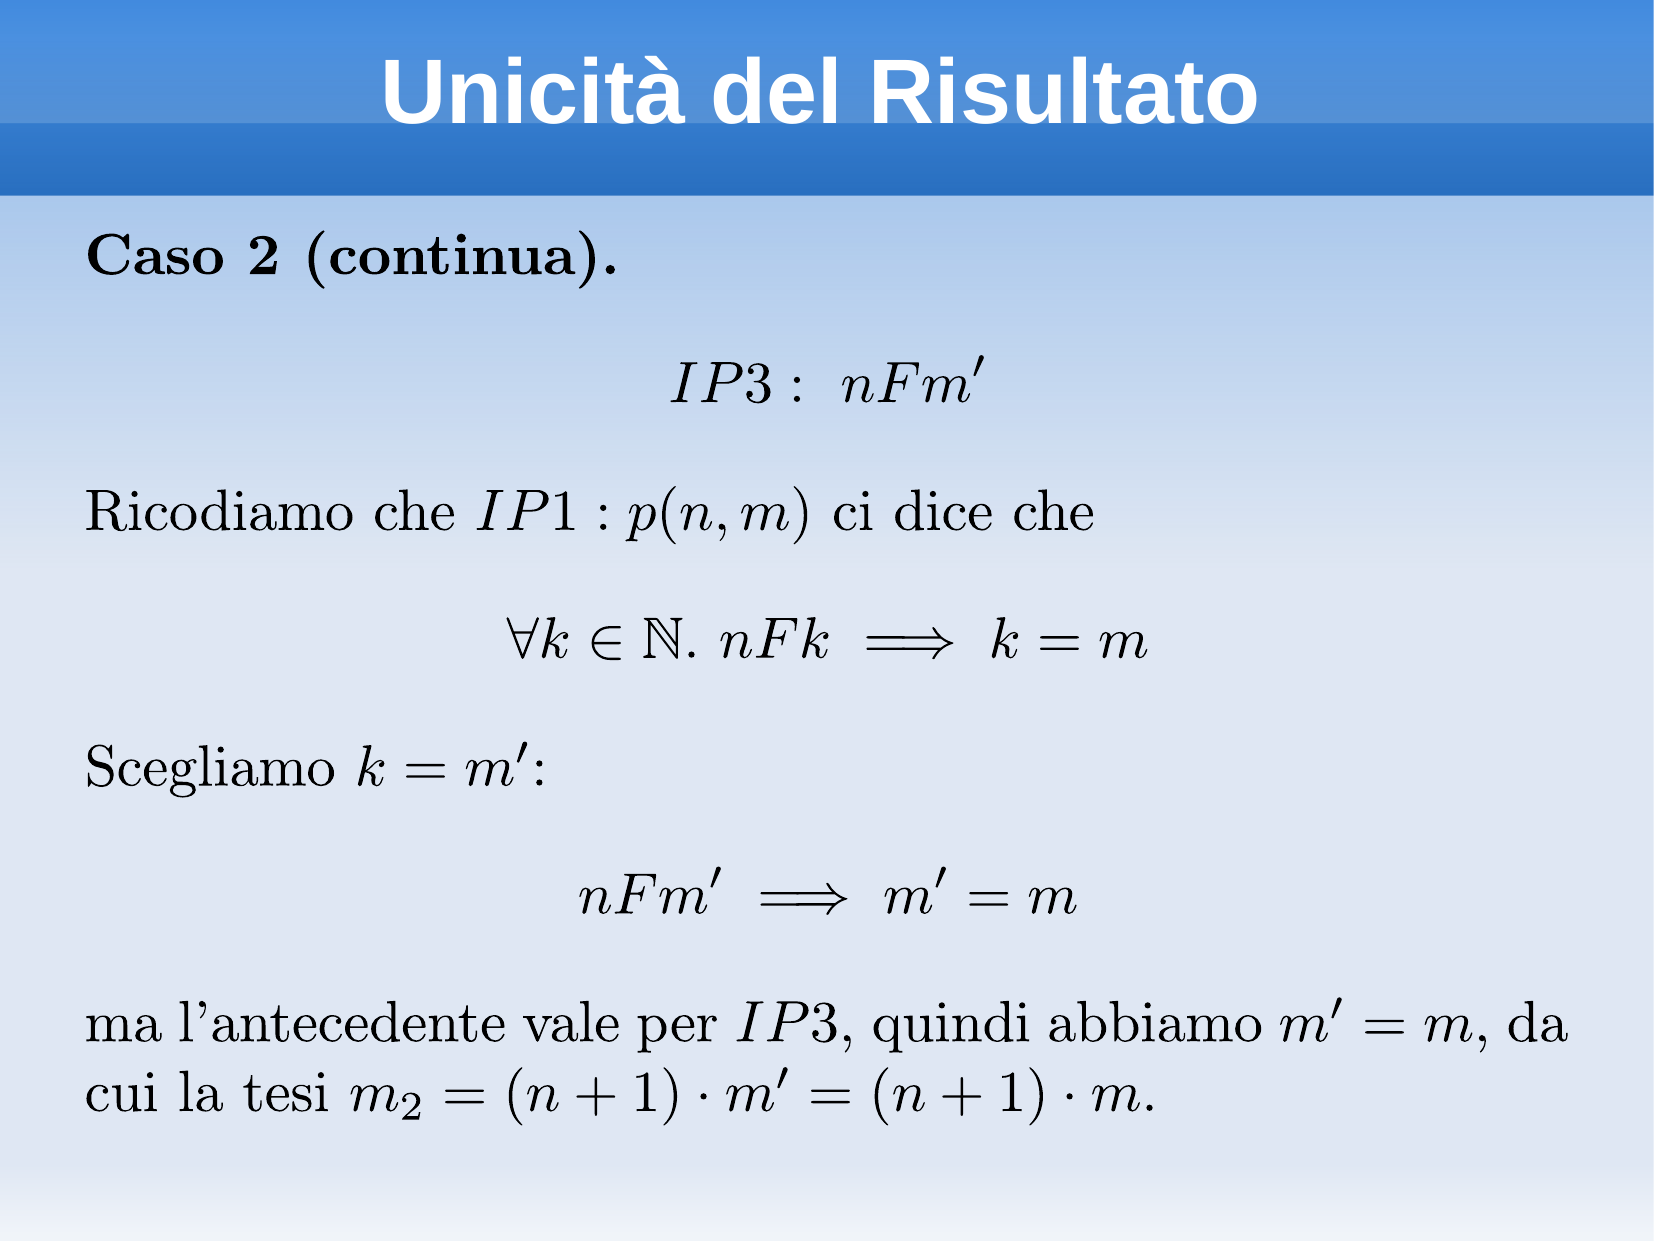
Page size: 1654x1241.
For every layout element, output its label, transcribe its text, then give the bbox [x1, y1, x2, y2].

picture [0, 0, 1654, 1241]
title Unicità del Risultato [76, 0, 1565, 196]
text_box [84, 230, 1569, 1126]
